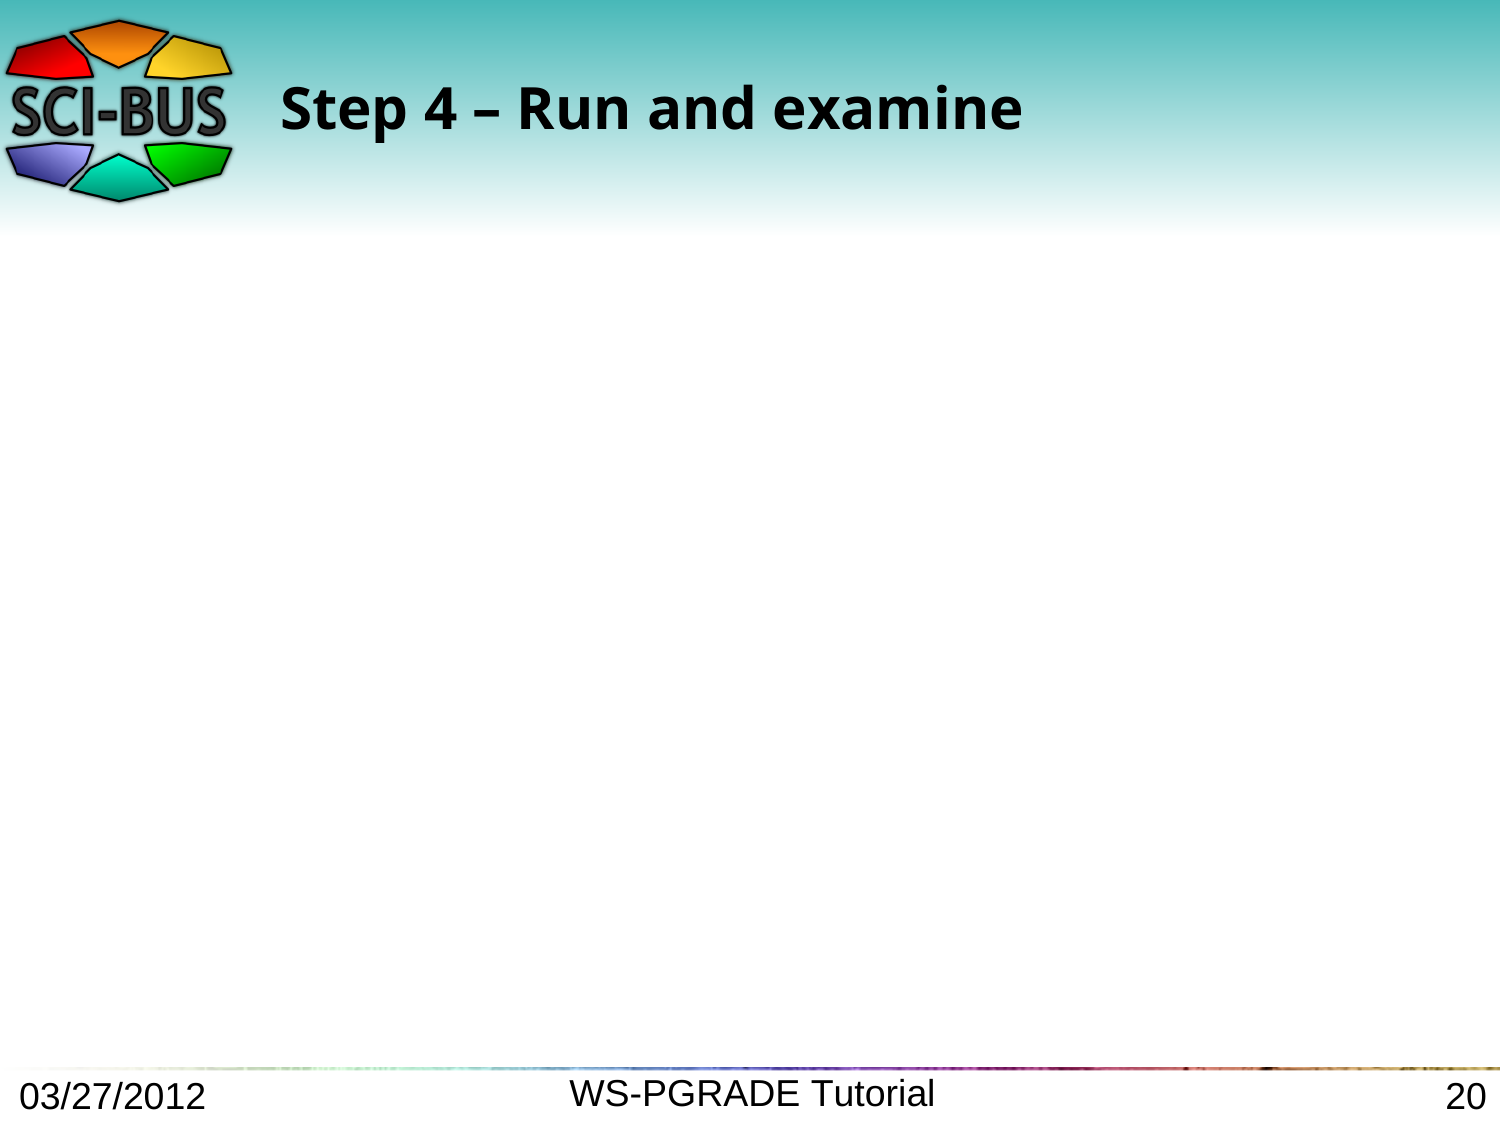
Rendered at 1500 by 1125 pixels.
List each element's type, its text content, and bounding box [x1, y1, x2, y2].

title Step 4 – Run and examine [265, 29, 1477, 183]
picture [0, 1067, 1500, 1125]
picture [0, 15, 237, 207]
